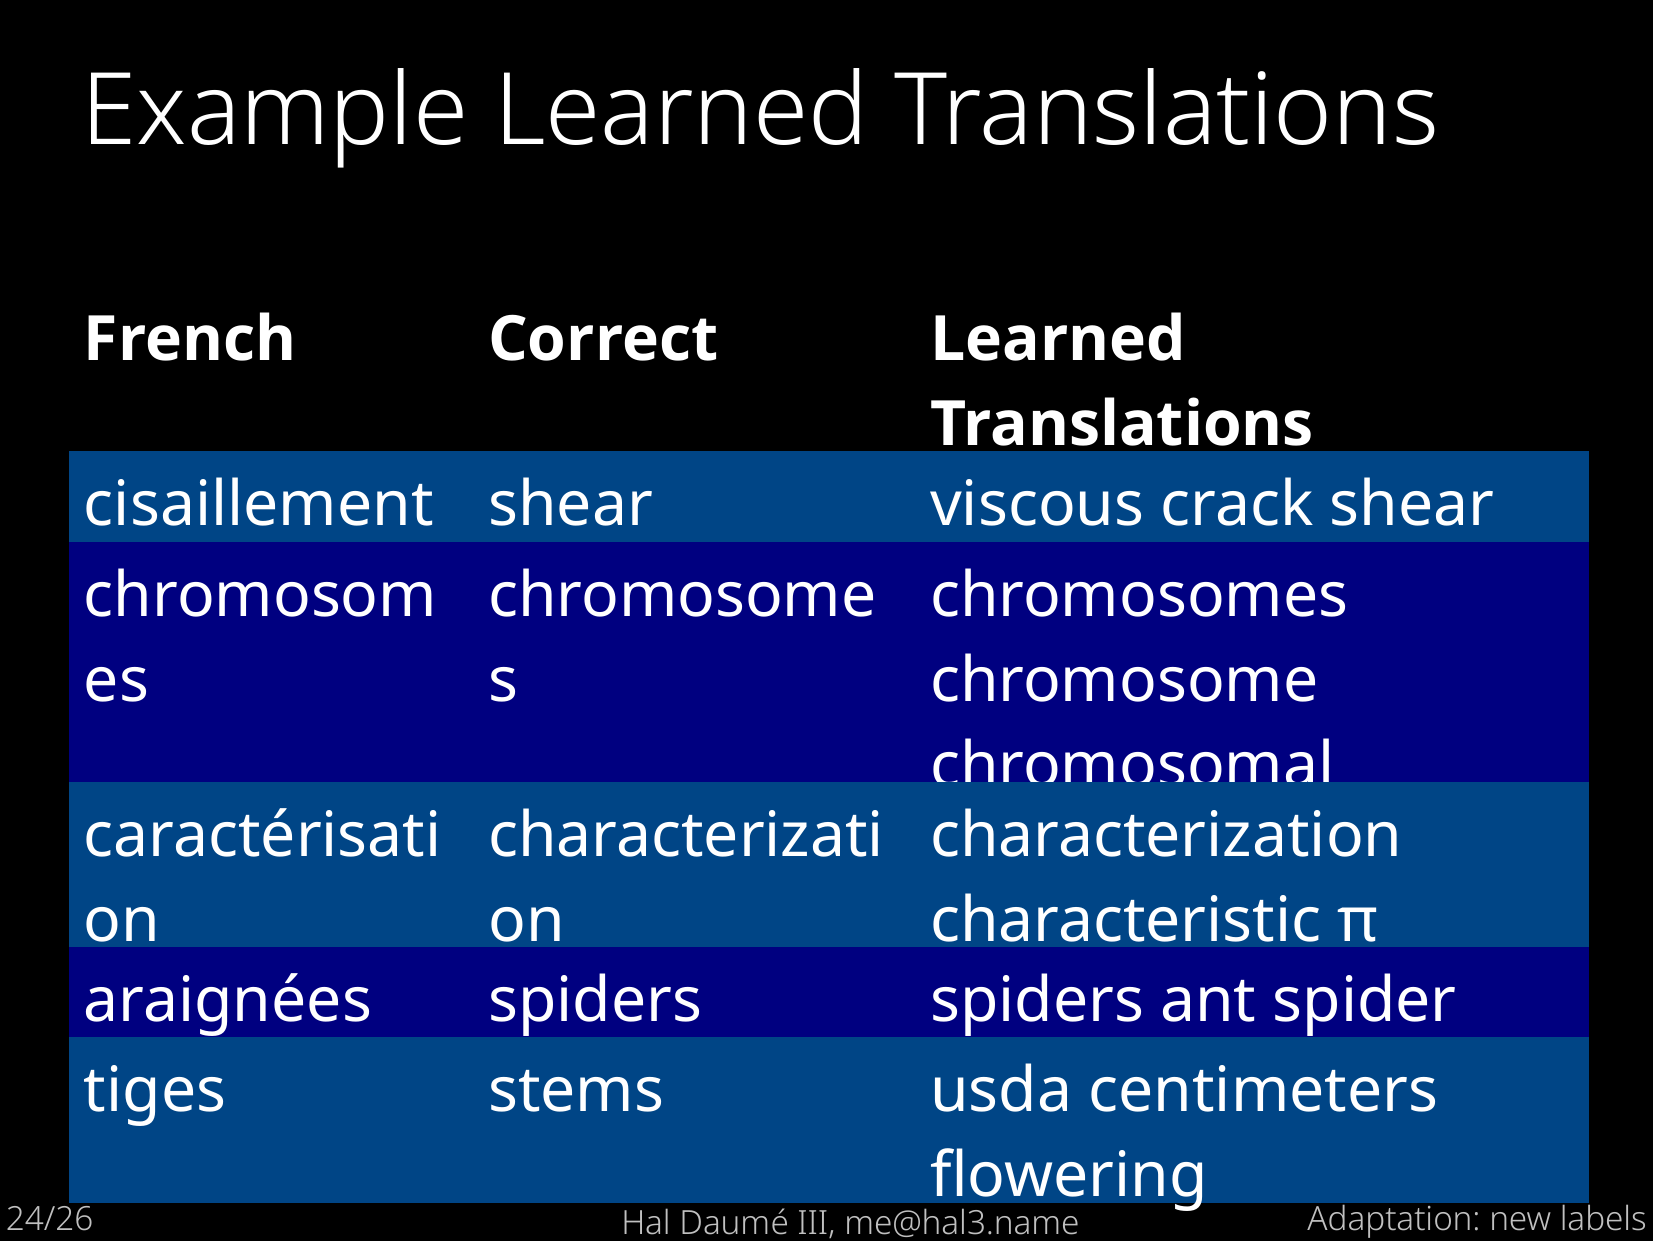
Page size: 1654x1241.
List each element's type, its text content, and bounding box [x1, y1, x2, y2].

table_cell spiders [474, 947, 916, 1037]
table_cell shear [474, 451, 916, 542]
table_cell stems [474, 1037, 916, 1203]
table_cell chromosomes chromosome chromosomal [916, 542, 1589, 782]
table_cell caractérisation [69, 782, 474, 947]
table_header Learned Translations [916, 286, 1589, 451]
table_cell tiges [69, 1037, 474, 1203]
title Example Learned Translations [37, 29, 1613, 181]
table_cell araignées [69, 947, 474, 1037]
table_header French [69, 286, 474, 451]
table_cell spiders ant spider [916, 947, 1589, 1037]
table_cell usda centimeters flowering [916, 1037, 1589, 1203]
table_cell chromosomes [474, 542, 916, 782]
table_cell cisaillement [69, 451, 474, 542]
table_cell characterization [474, 782, 916, 947]
table_header Correct [474, 286, 916, 451]
table_cell characterization characteristic π [916, 782, 1589, 947]
table_cell viscous crack shear [916, 451, 1589, 542]
table_cell chromosomes [69, 542, 474, 782]
